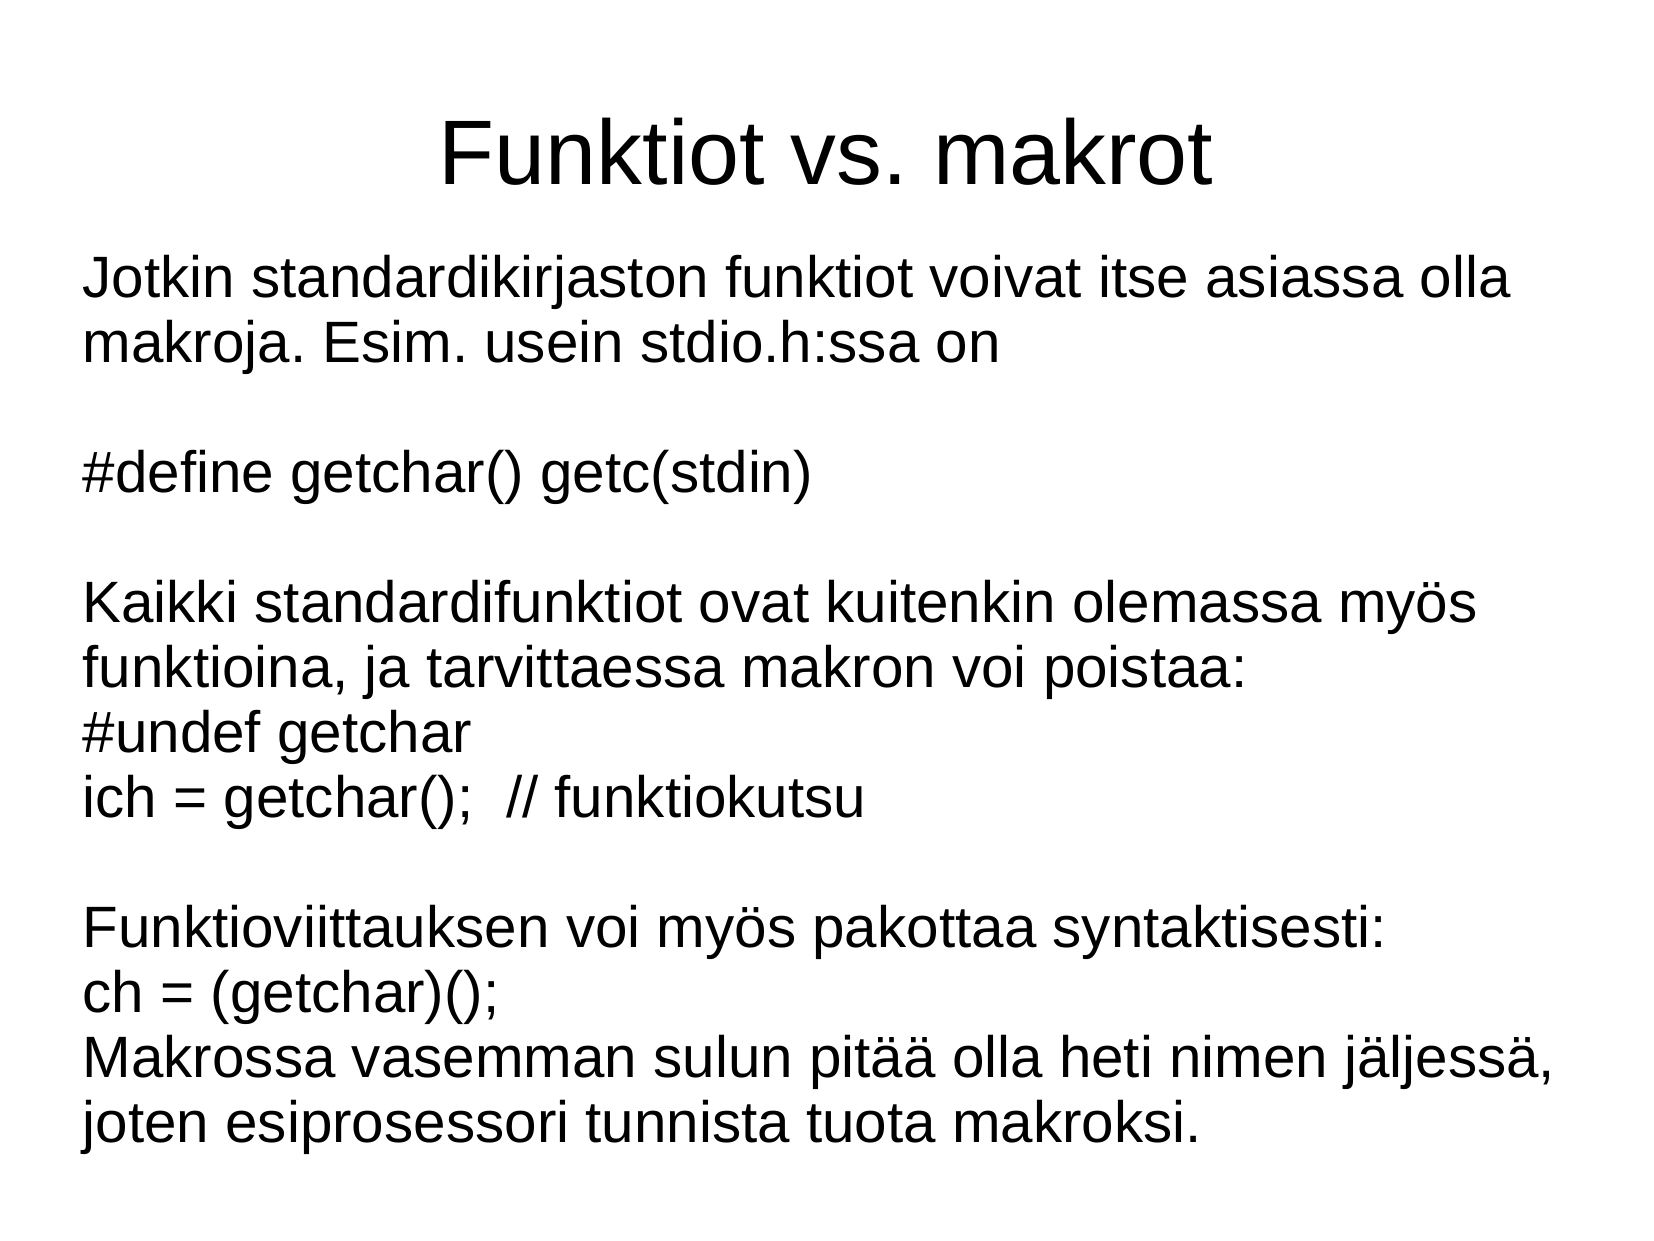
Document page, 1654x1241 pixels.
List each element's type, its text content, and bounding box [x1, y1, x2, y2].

subtitle Jotkin standardikirjaston funktiot voivat itse asiassa olla makroja. Esim. usein stdio.h:ssa on #define getchar() getc(stdin) Kaikki standardifunktiot ovat kuitenkin olemassa myös funktioina, ja tarvittaessa makron voi poistaa: #undef getchar ich = getchar(); // funktiokutsu Funktioviittauksen voi myös pakottaa syntaktisesti: ch = (getchar)(); Makrossa vasemman sulun pitää olla heti nimen jäljessä, joten esiprosessori tunnista tuota makroksi. [82, 244, 1571, 1155]
title Funktiot vs. makrot [82, 56, 1571, 244]
